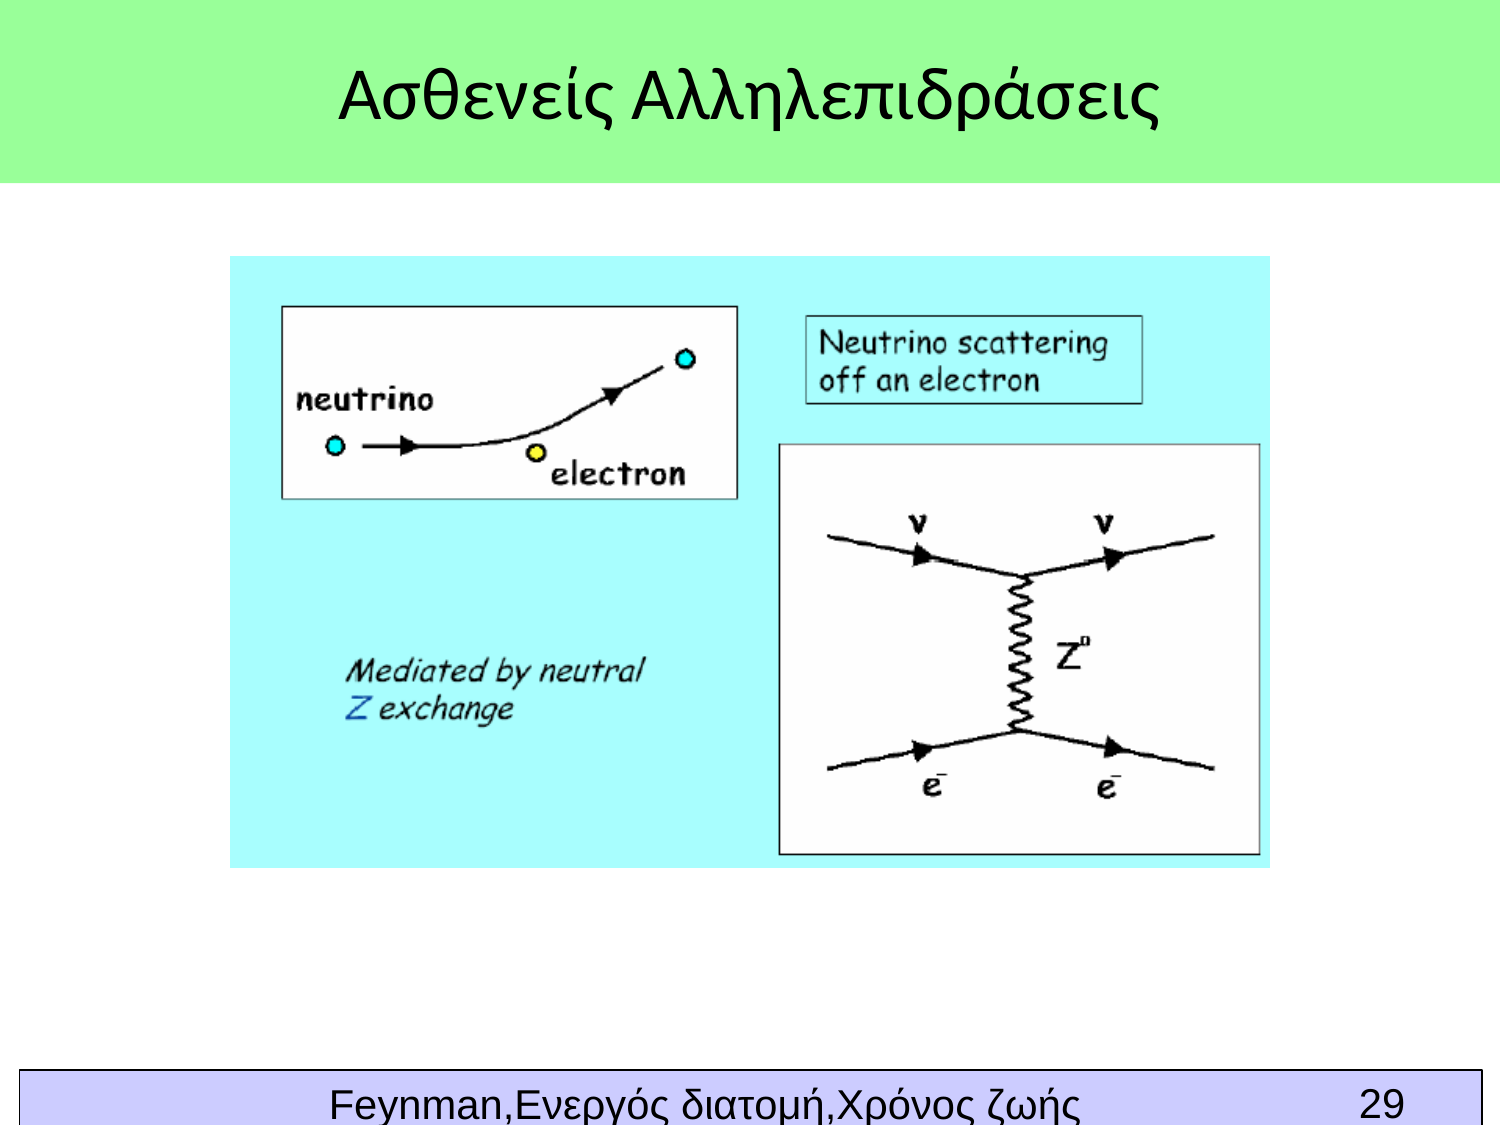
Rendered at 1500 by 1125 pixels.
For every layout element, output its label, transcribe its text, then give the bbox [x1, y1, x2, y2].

picture [230, 256, 1270, 868]
text_box Ασθενείς Αλληλεπιδράσεις [0, 0, 1500, 184]
